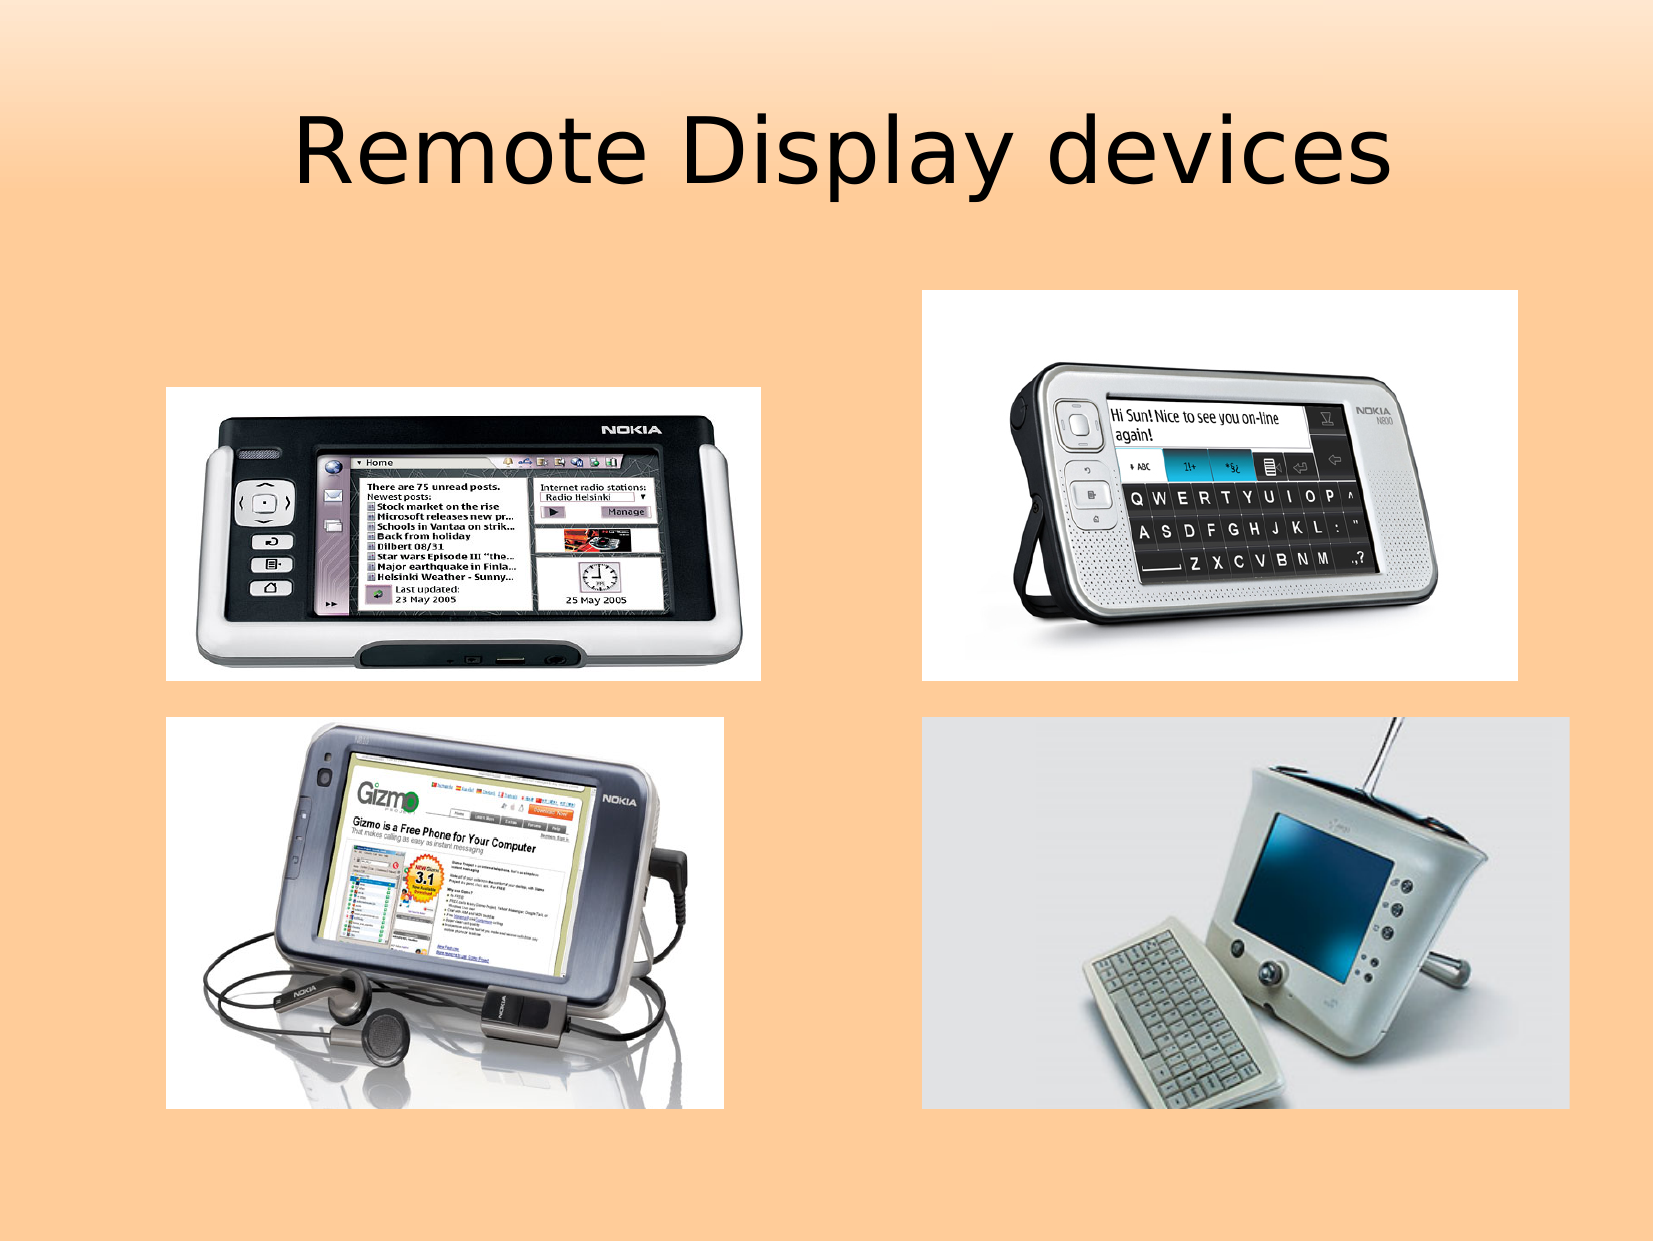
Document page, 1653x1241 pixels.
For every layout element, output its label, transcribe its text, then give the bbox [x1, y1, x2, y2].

chart [844, 290, 1571, 681]
chart [844, 717, 1571, 1109]
chart [82, 290, 809, 681]
picture [0, 0, 1653, 188]
title Remote Display devices [82, 49, 1570, 257]
chart [82, 717, 809, 1109]
